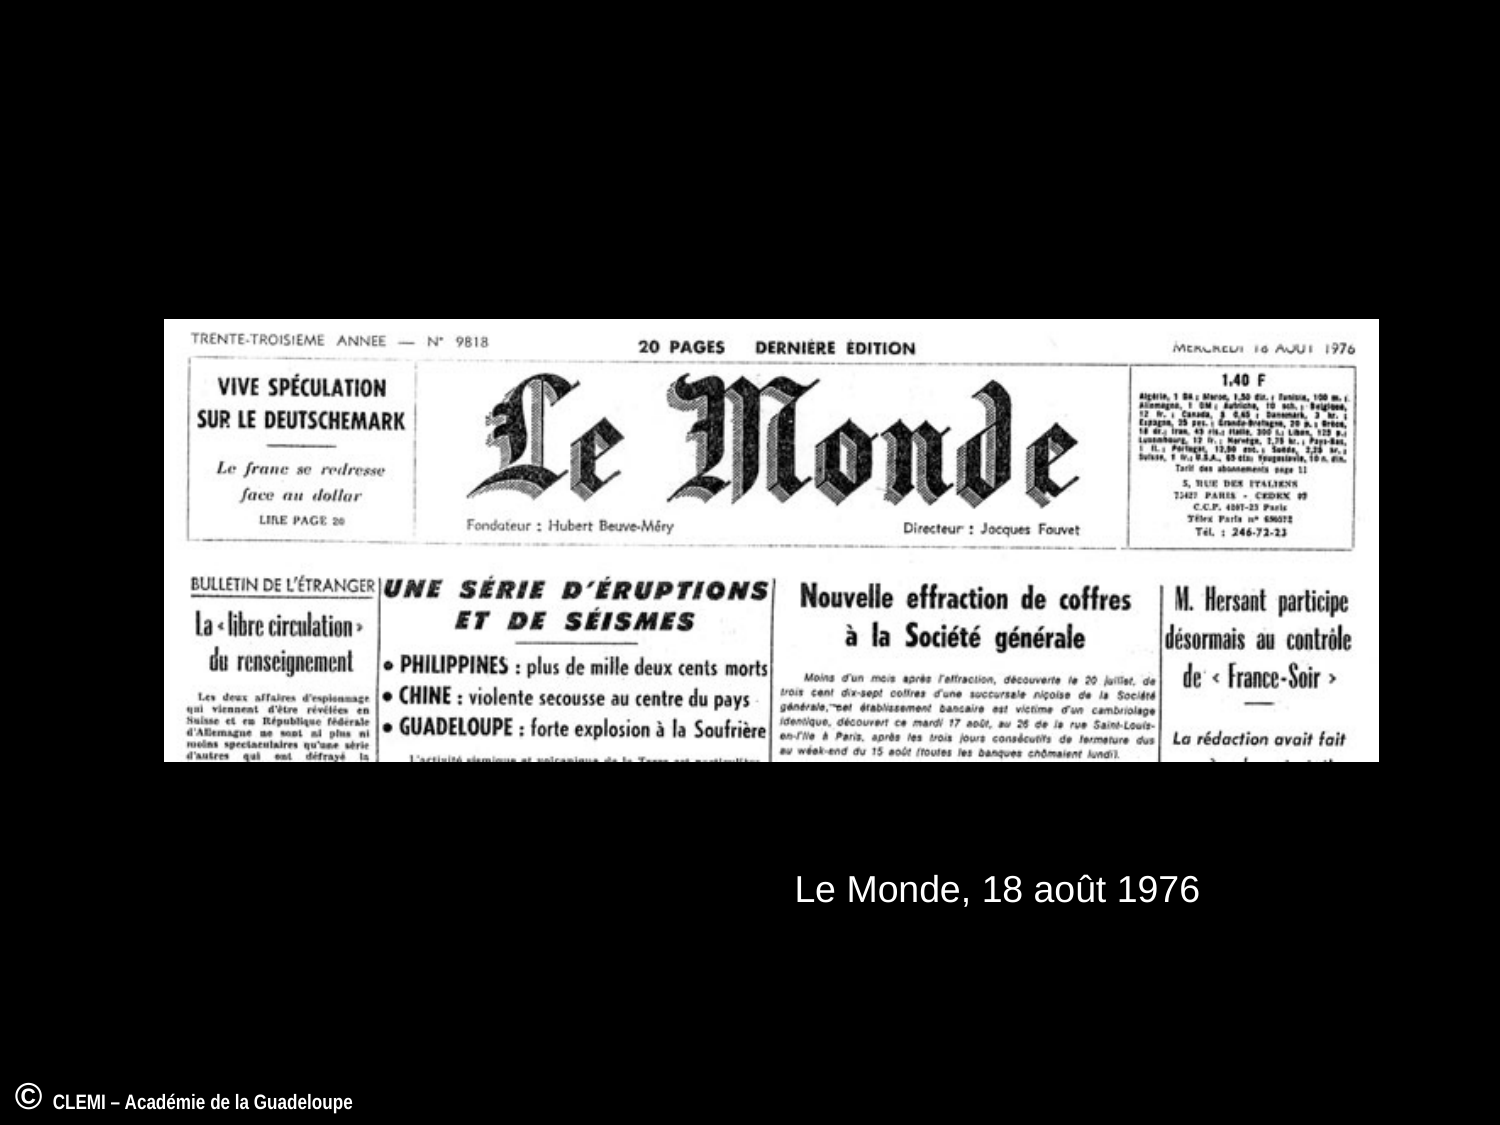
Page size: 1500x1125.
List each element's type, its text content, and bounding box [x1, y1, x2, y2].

text_box © CLEMI – Académie de la Guadeloupe [0, 1067, 575, 1125]
picture [164, 319, 1379, 762]
title Le Monde, 18 août 1976 [527, 855, 1468, 924]
